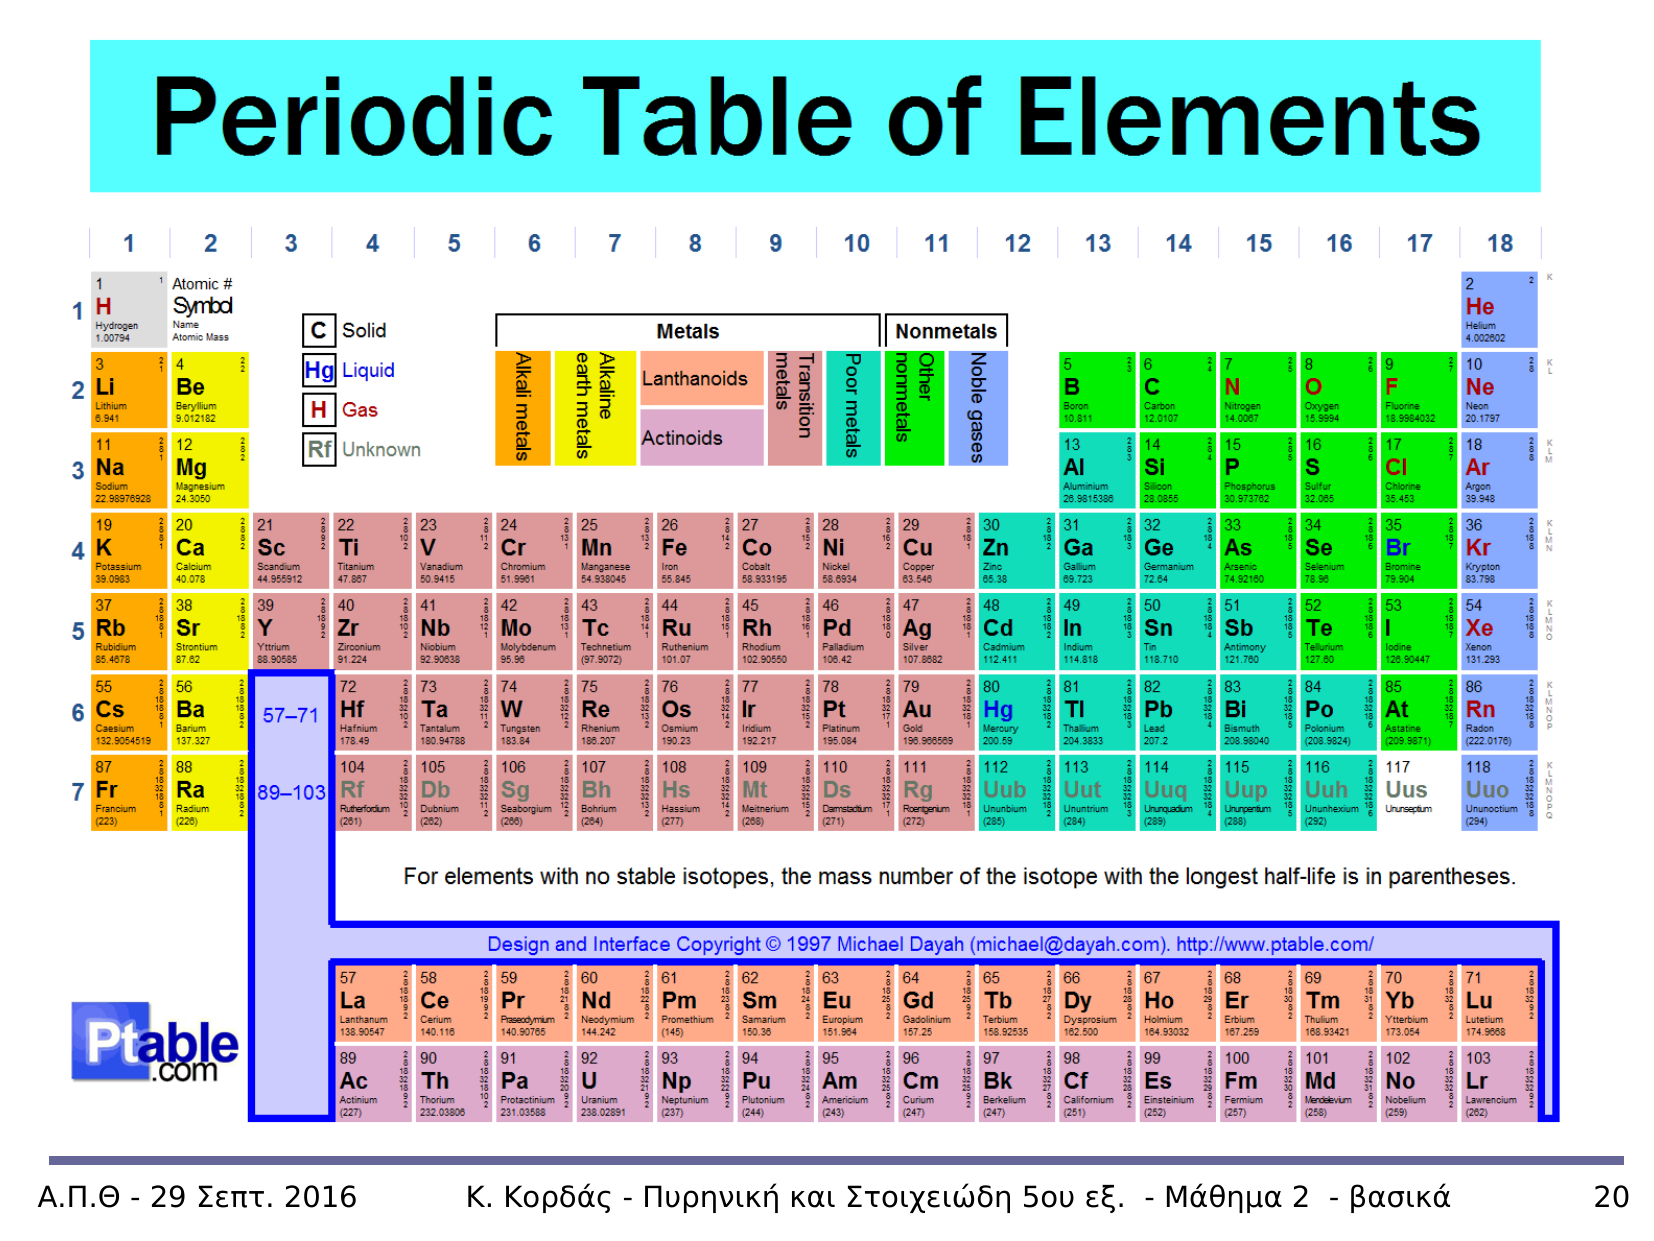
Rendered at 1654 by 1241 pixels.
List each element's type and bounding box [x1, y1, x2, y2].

picture [64, 17, 1568, 1144]
